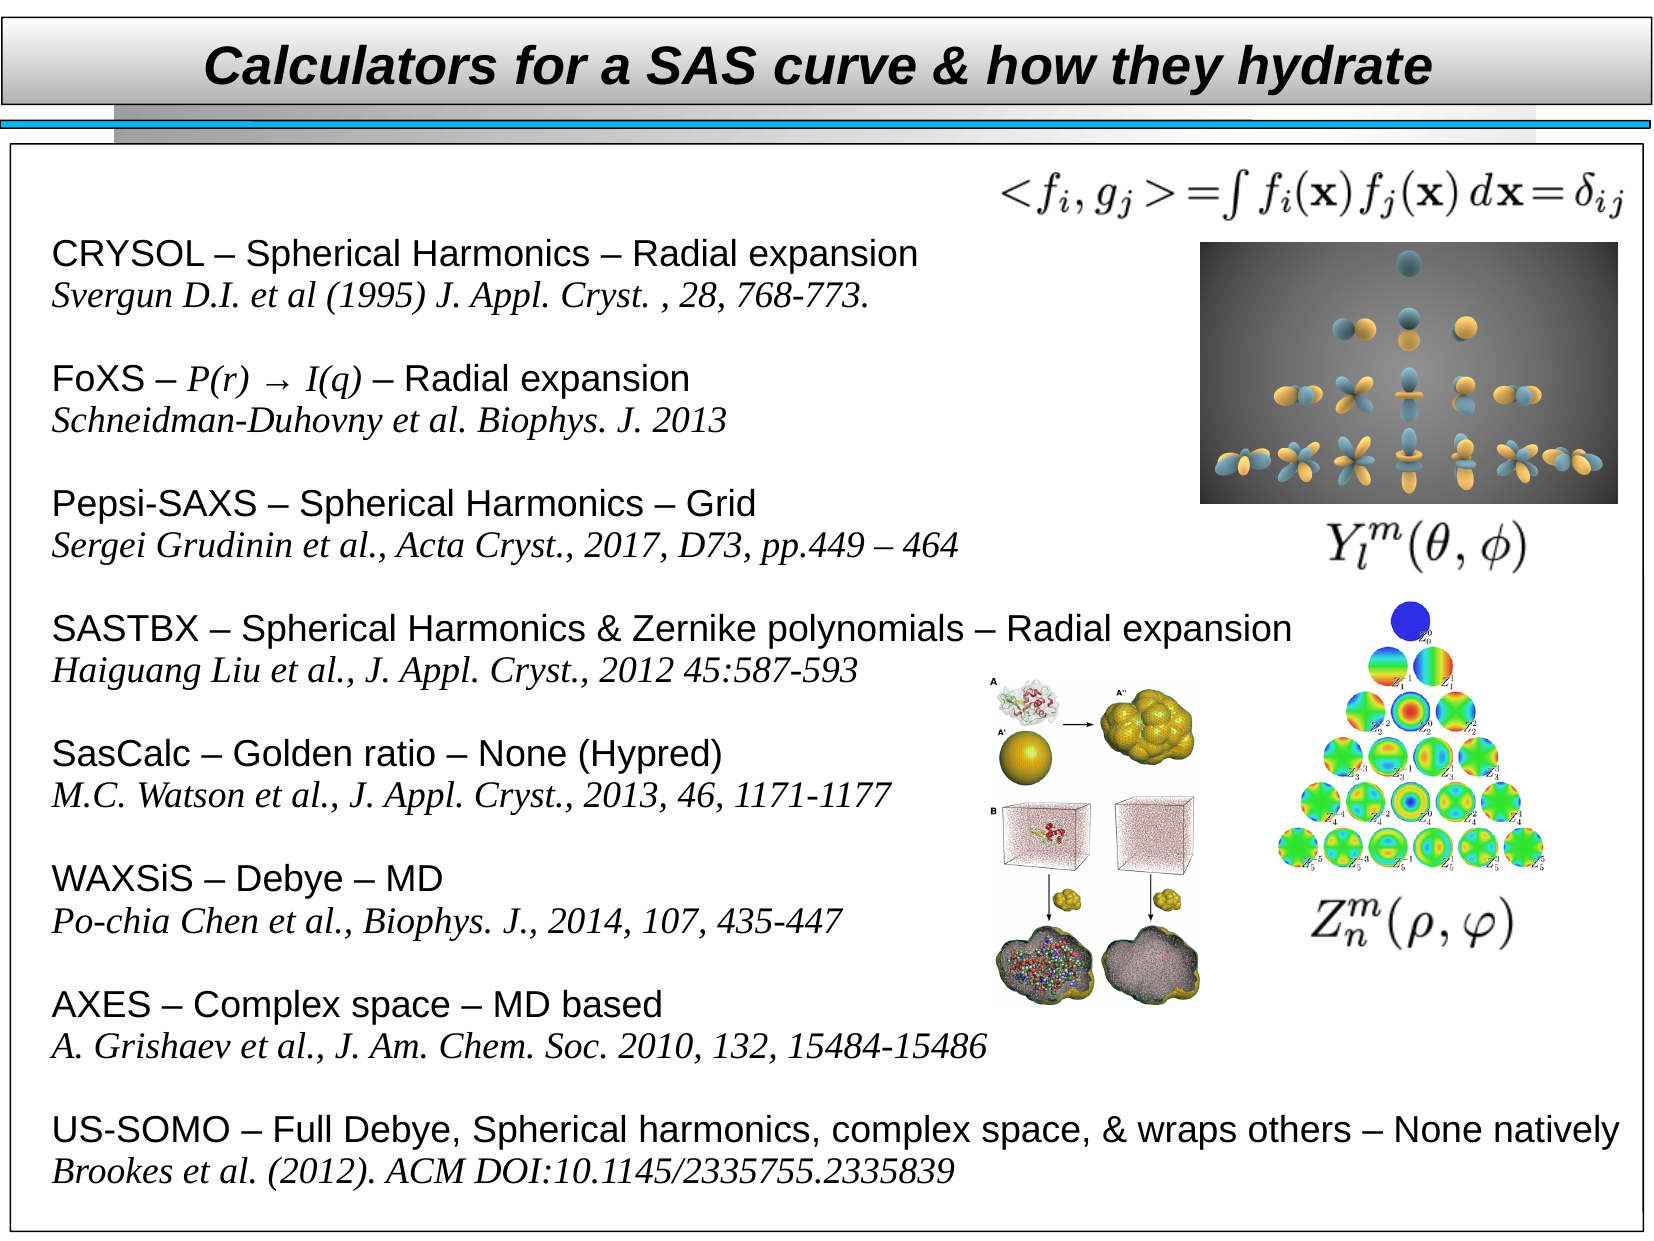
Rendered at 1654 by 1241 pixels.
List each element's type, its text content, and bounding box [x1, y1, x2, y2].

picture [1275, 598, 1551, 875]
picture [1291, 877, 1539, 964]
picture [990, 678, 1200, 1006]
text_box Calculators for a SAS curve & how they hydrate [1, 17, 1652, 105]
text_box [0, 120, 1651, 129]
picture [1320, 515, 1533, 585]
picture [990, 149, 1638, 240]
picture [1200, 242, 1618, 504]
text_box CRYSOL – Spherical Harmonics – Radial expansion Svergun D.I. et al (1995) J. Appl. Cryst. , 28, 768-773. FoXS – P(r) → I(q) – Radial expansion Schneidman-Duhovny et al. Biophys. J. 2013 Pepsi-SAXS – Spherical Harmonics – Grid Sergei Grudinin et al., Acta Cryst., 2017, D73, pp.449 – 464 SASTBX – Spherical Harmonics & Zernike polynomials – Radial expansion Haiguang Liu et al., J. Appl. Cryst., 2012 45:587-593 SasCalc – Golden ratio – None (Hypred) M.C. Watson et al., J. Appl. Cryst., 2013, 46, 1171-1177 WAXSiS – Debye – MD Po-chia Chen et al., Biophys. J., 2014, 107, 435-447 AXES – Complex space – MD based A. Grishaev et al., J. Am. Chem. Soc. 2010, 132, 15484-15486 US-SOMO – Full Debye, Spherical harmonics, complex space, & wraps others – None natively Brookes et al. (2012). ACM DOI:10.1145/2335755.2335839 [36, 225, 1636, 1241]
